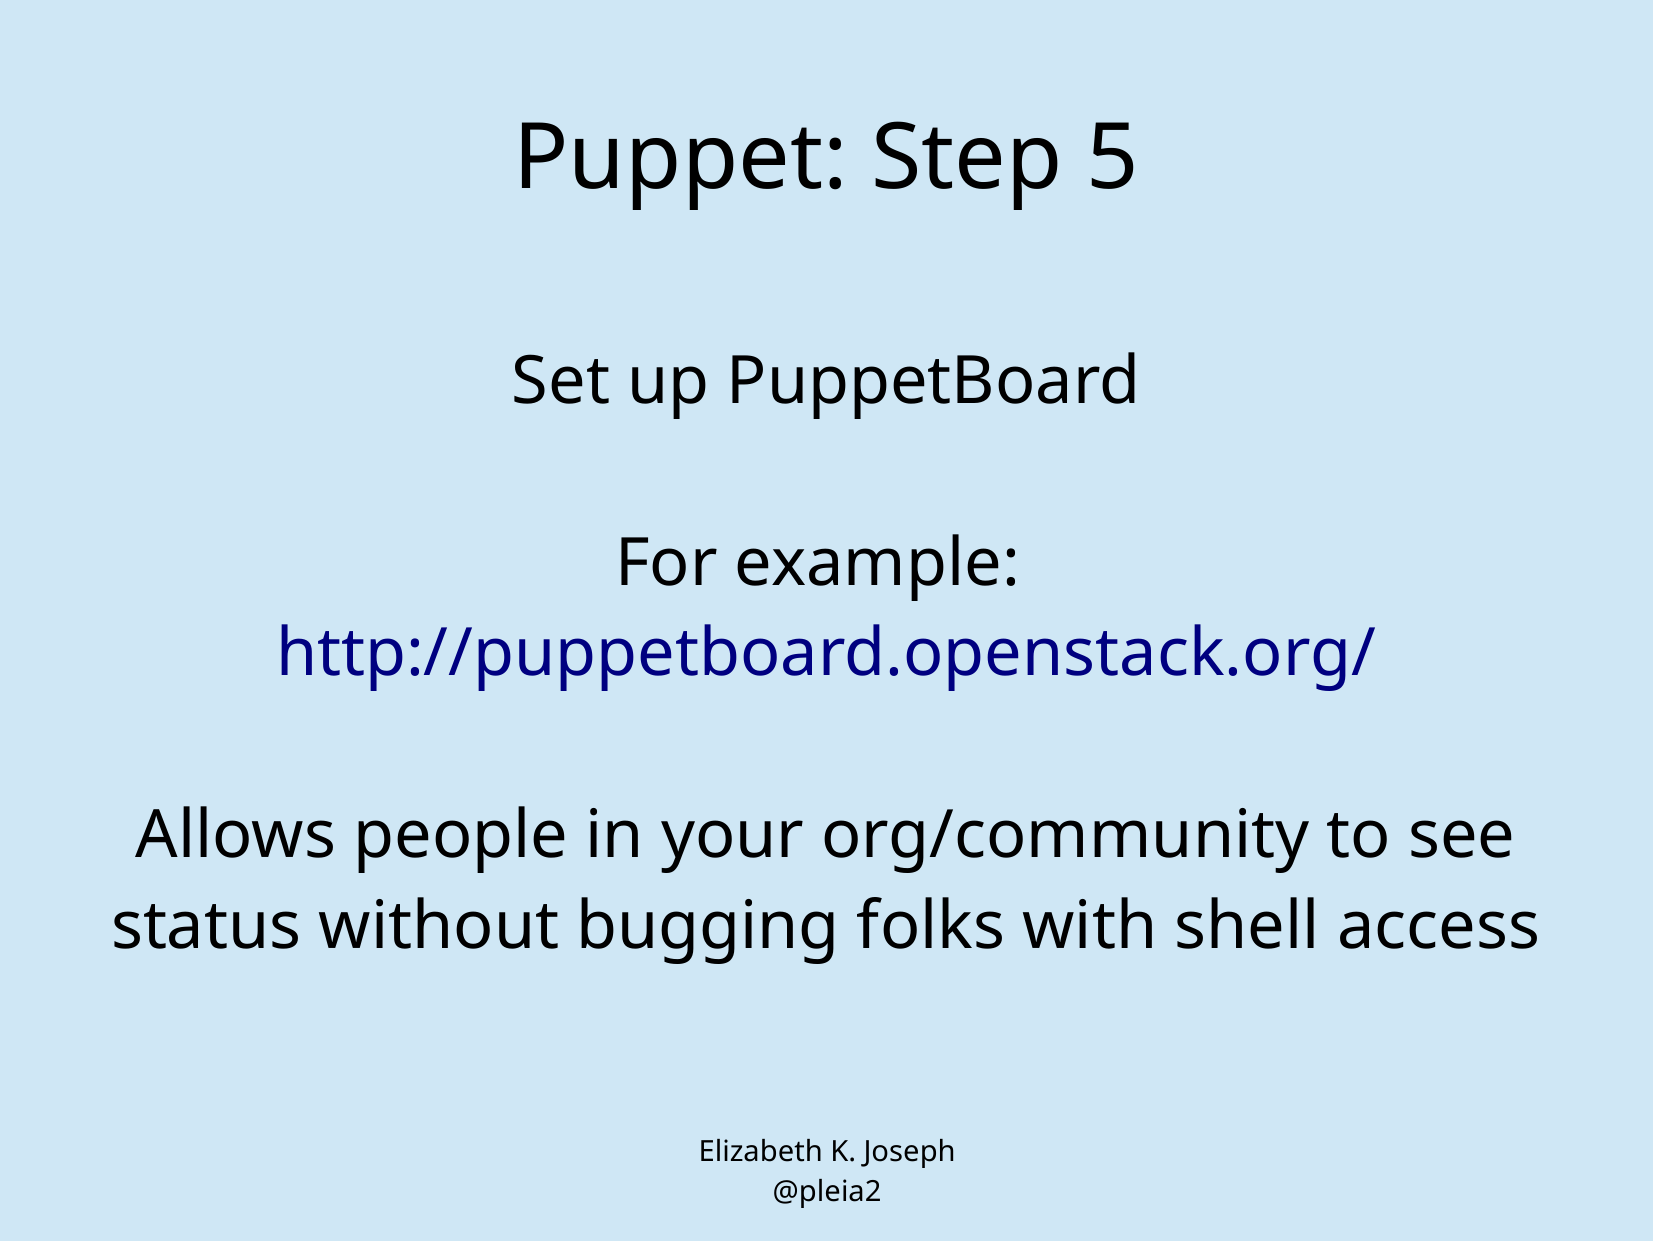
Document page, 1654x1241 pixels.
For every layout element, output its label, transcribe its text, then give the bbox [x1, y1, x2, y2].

subtitle Set up PuppetBoard For example: http://puppetboard.openstack.org/ Allows people in your org/community to see status without bugging folks with shell access [82, 290, 1571, 1010]
title Puppet: Step 5 [82, 49, 1571, 257]
